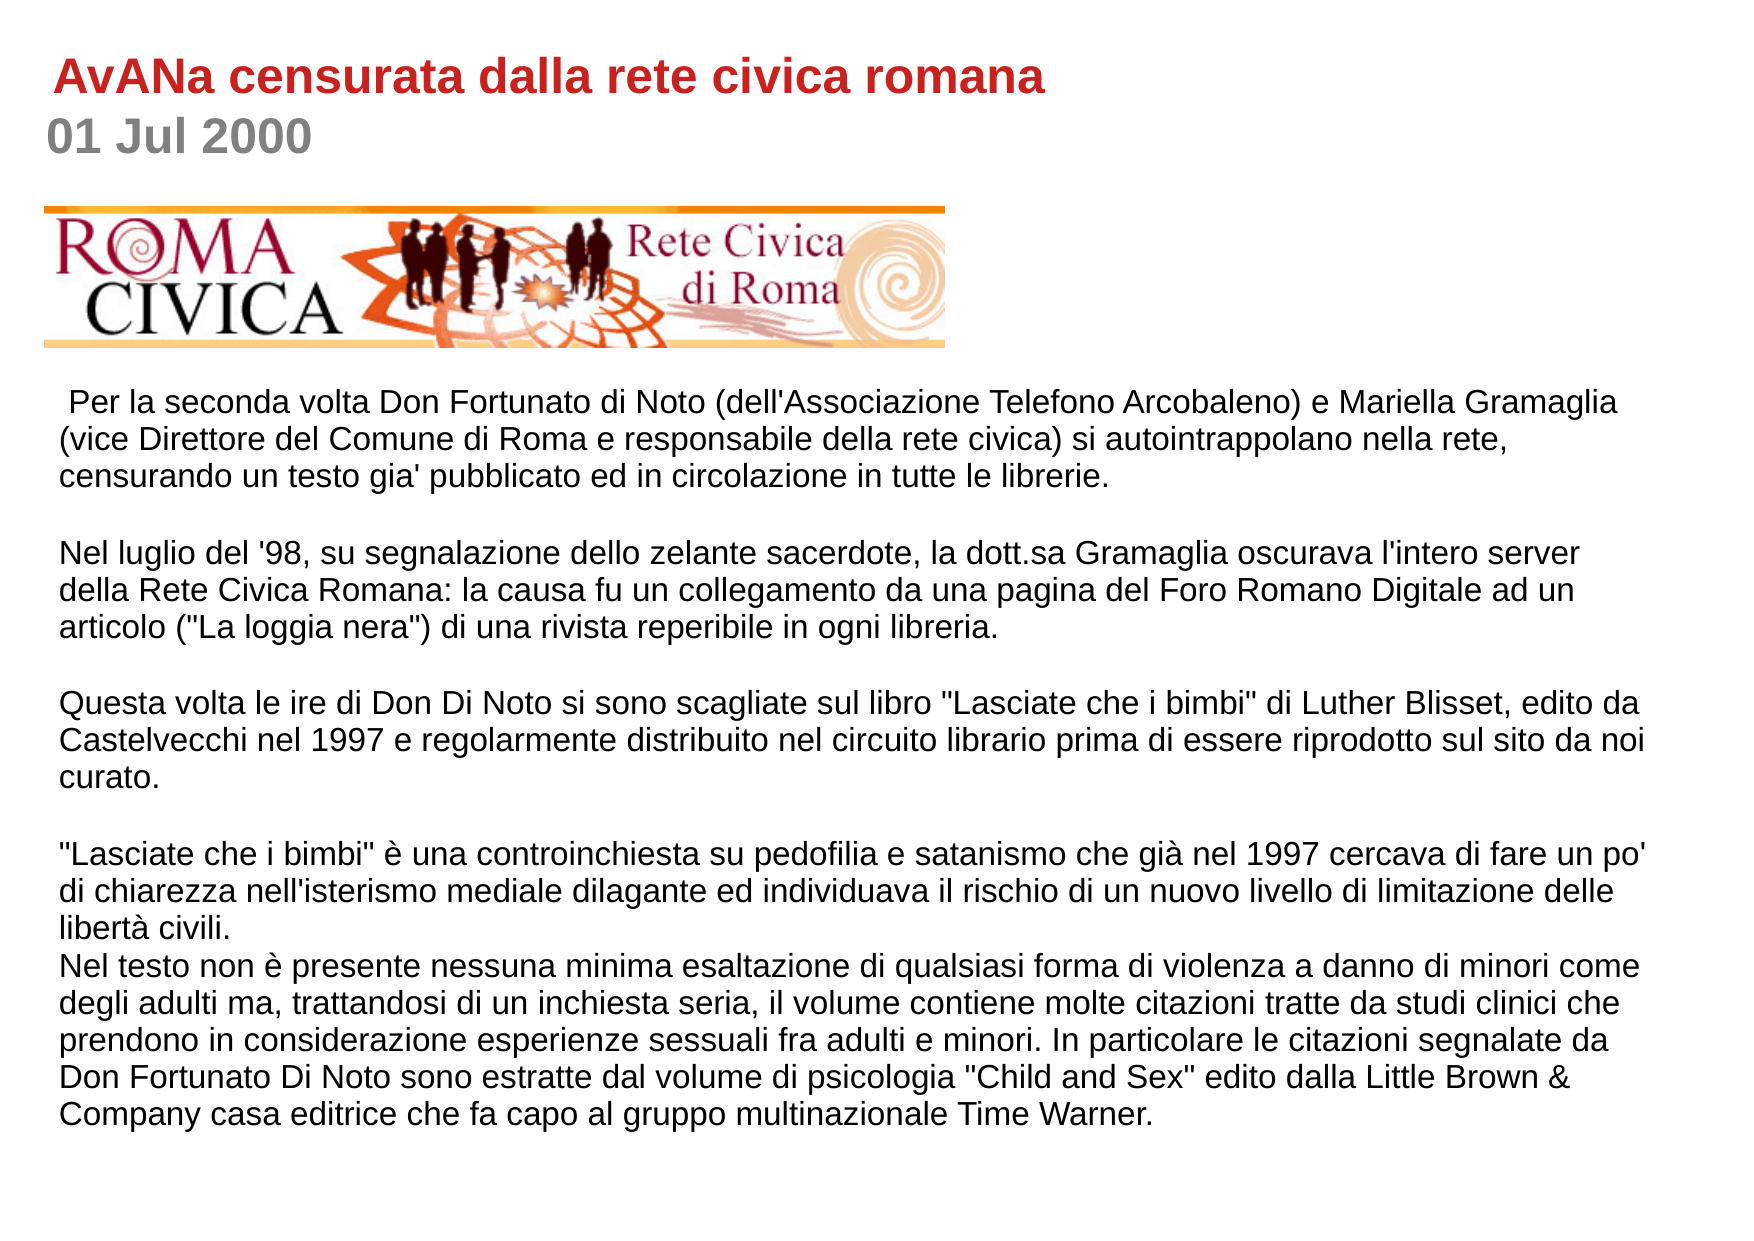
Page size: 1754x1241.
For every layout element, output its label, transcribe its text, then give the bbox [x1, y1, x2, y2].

title AvANa censurata dalla rete civica romana [52, 39, 1713, 114]
text_box 01 Jul 2000 [31, 101, 768, 178]
subtitle Per la seconda volta Don Fortunato di Noto (dell'Associazione Telefono Arcobaleno) e Mariella Gramaglia (vice Direttore del Comune di Roma e responsabile della rete civica) si autointrappolano nella rete, censurando un testo gia' pubblicato ed in circolazione in tutte le librerie. Nel luglio del '98, su segnalazione dello zelante sacerdote, la dott.sa Gramaglia oscurava l'intero server della Rete Civica Romana: la causa fu un collegamento da una pagina del Foro Romano Digitale ad un articolo ("La loggia nera") di una rivista reperibile in ogni libreria. Questa volta le ire di Don Di Noto si sono scagliate sul libro "Lasciate che i bimbi" di Luther Blisset, edito da Castelvecchi nel 1997 e regolarmente distribuito nel circuito librario prima di essere riprodotto sul sito da noi curato. "Lasciate che i bimbi" è una controinchiesta su pedofilia e satanismo che già nel 1997 cercava di fare un po' di chiarezza nell'isterismo mediale dilagante ed individuava il rischio di un nuovo livello di limitazione delle libertà civili. Nel testo non è presente nessuna minima esaltazione di qualsiasi forma di violenza a danno di minori come degli adulti ma, trattandosi di un inchiesta seria, il volume contiene molte citazioni tratte da studi clinici che prendono in considerazione esperienze sessuali fra adulti e minori. In particolare le citazioni segnalate da Don Fortunato Di Noto sono estratte dal volume di psicologia "Child and Sex" edito dalla Little Brown & Company casa editrice che fa capo al gruppo multinazionale Time Warner. [59, 383, 1654, 1170]
picture [44, 206, 945, 348]
